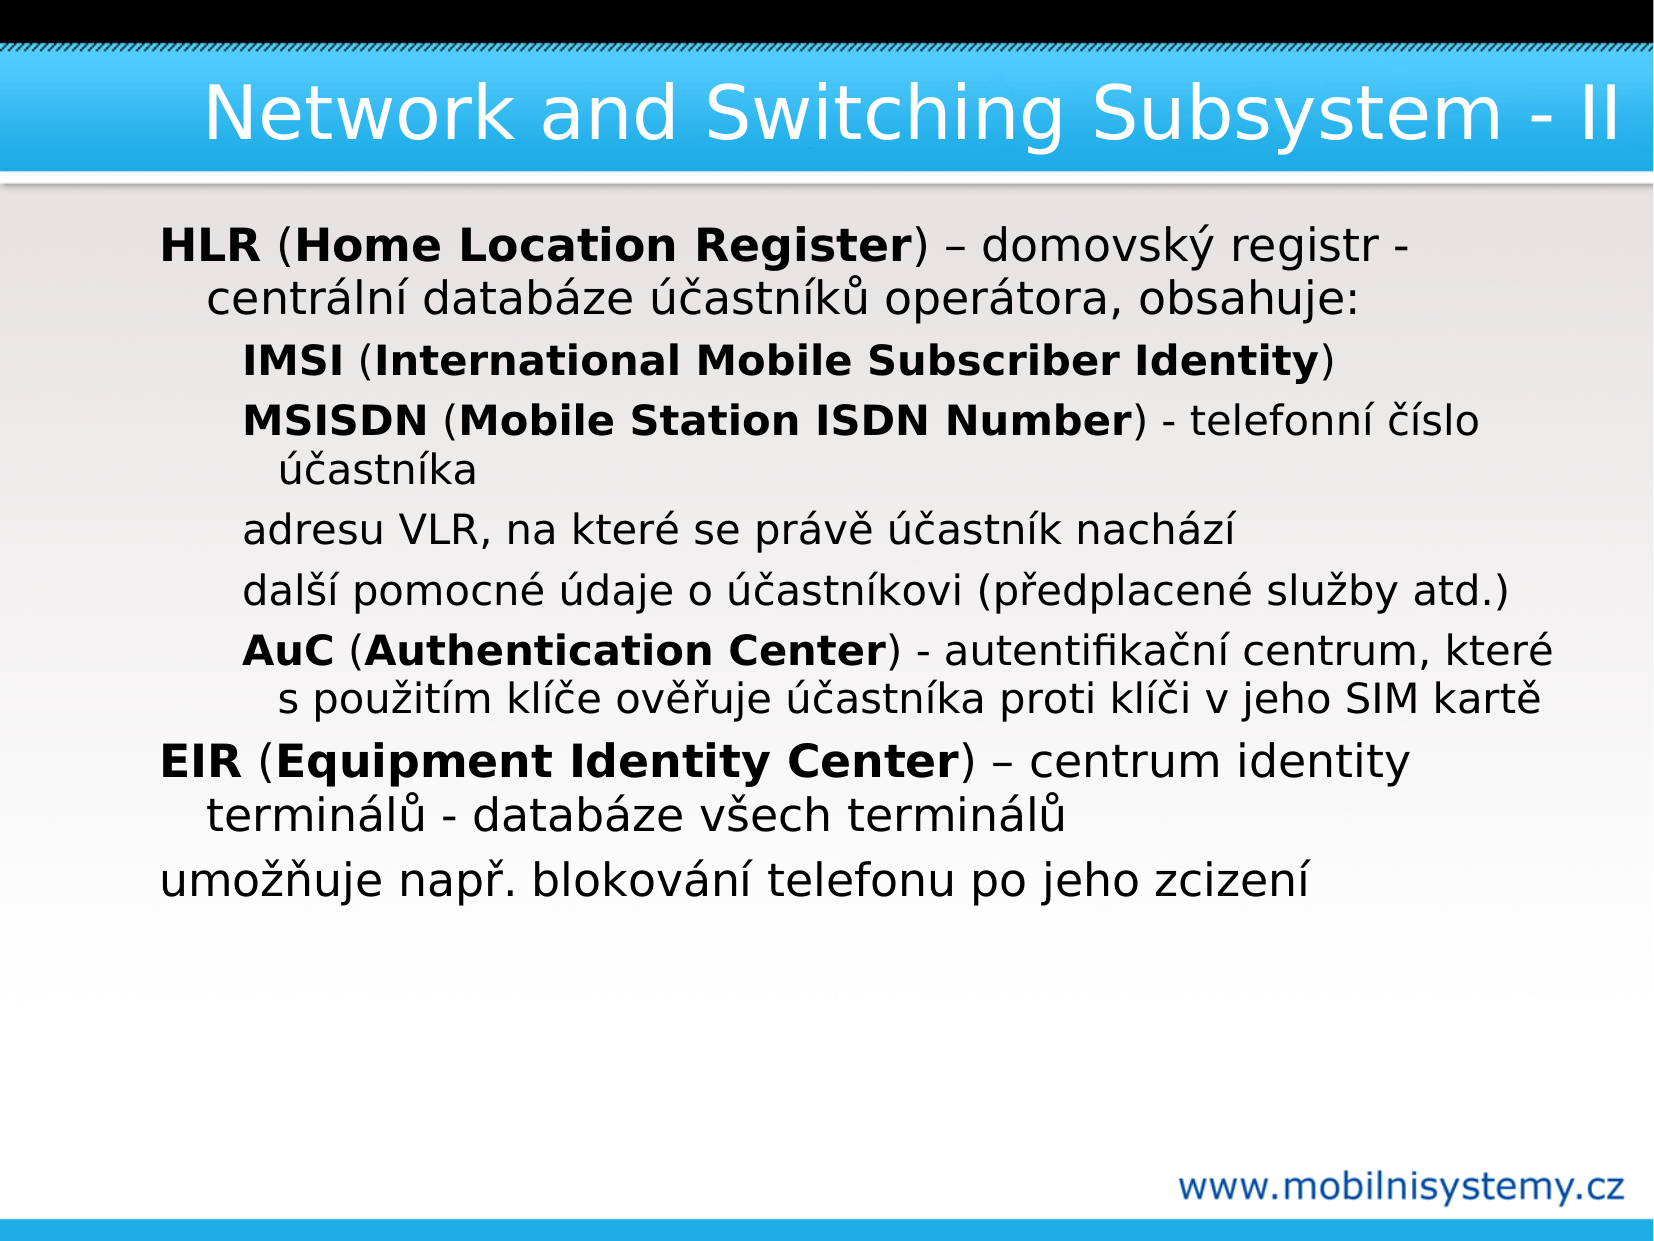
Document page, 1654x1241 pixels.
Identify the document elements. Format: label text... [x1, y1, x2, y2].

title Network and Switching Subsystem - II [29, 49, 1624, 178]
picture [0, 0, 1654, 1241]
list HLR (Home Location Register) – domovský registr - centrální databáze účastníků operátora, obsahuje: IMSI (International Mobile Subscriber Identity) MSISDN (Mobile Station ISDN Number) - telefonní číslo účastníka adresu VLR, na které se právě účastník nachází další pomocné údaje o účastníkovi (předplacené služby atd.) AuC (Authentication Center) - autentifikační centrum, které s použitím klíče ověřuje účastníka proti klíči v jeho SIM kartě EIR (Equipment Identity Center) – centrum identity terminálů - databáze všech terminálů umožňuje např. blokování telefonu po jeho zcizení [32, 218, 1595, 1093]
